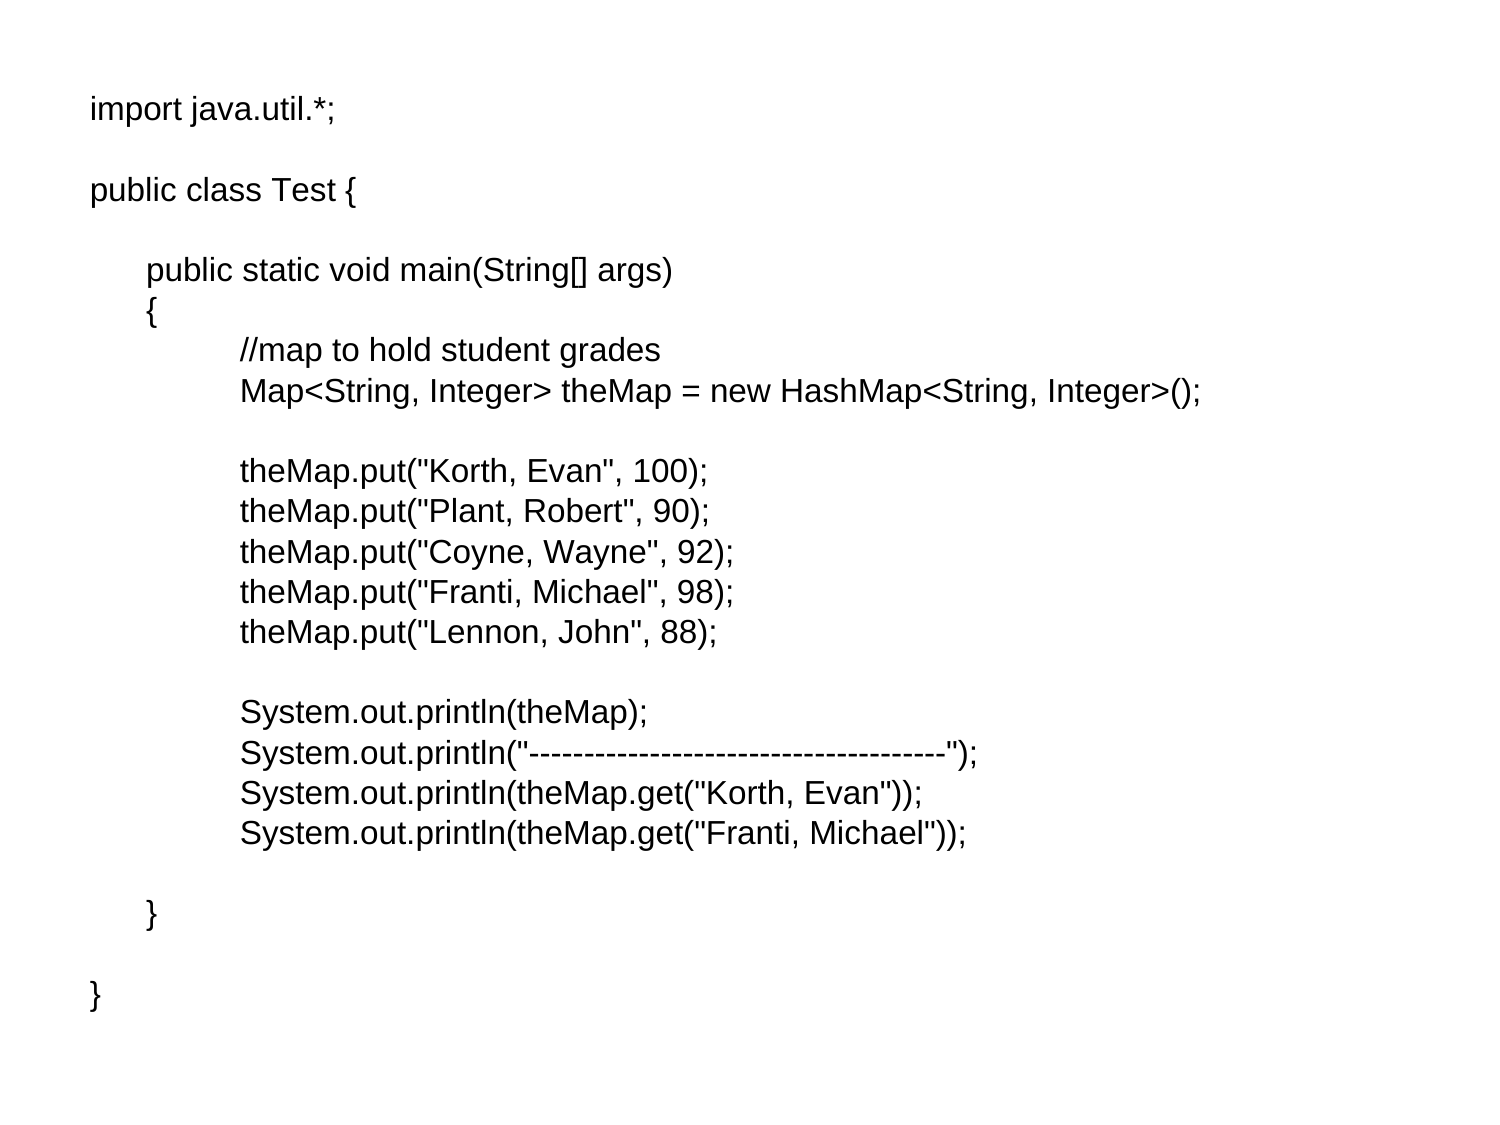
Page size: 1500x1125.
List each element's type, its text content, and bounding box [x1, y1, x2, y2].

list import java.util.*; public class Test { public static void main(String[] args) { //map to hold student grades Map<String, Integer> theMap = new HashMap<String, Integer>(); theMap.put("Korth, Evan", 100); theMap.put("Plant, Robert", 90); theMap.put("Coyne, Wayne", 92); theMap.put("Franti, Michael", 98); theMap.put("Lennon, John", 88); System.out.println(theMap); System.out.println("--------------------------------------"); System.out.println(theMap.get("Korth, Evan")); System.out.println(theMap.get("Franti, Michael")); } } [75, 87, 1426, 1075]
